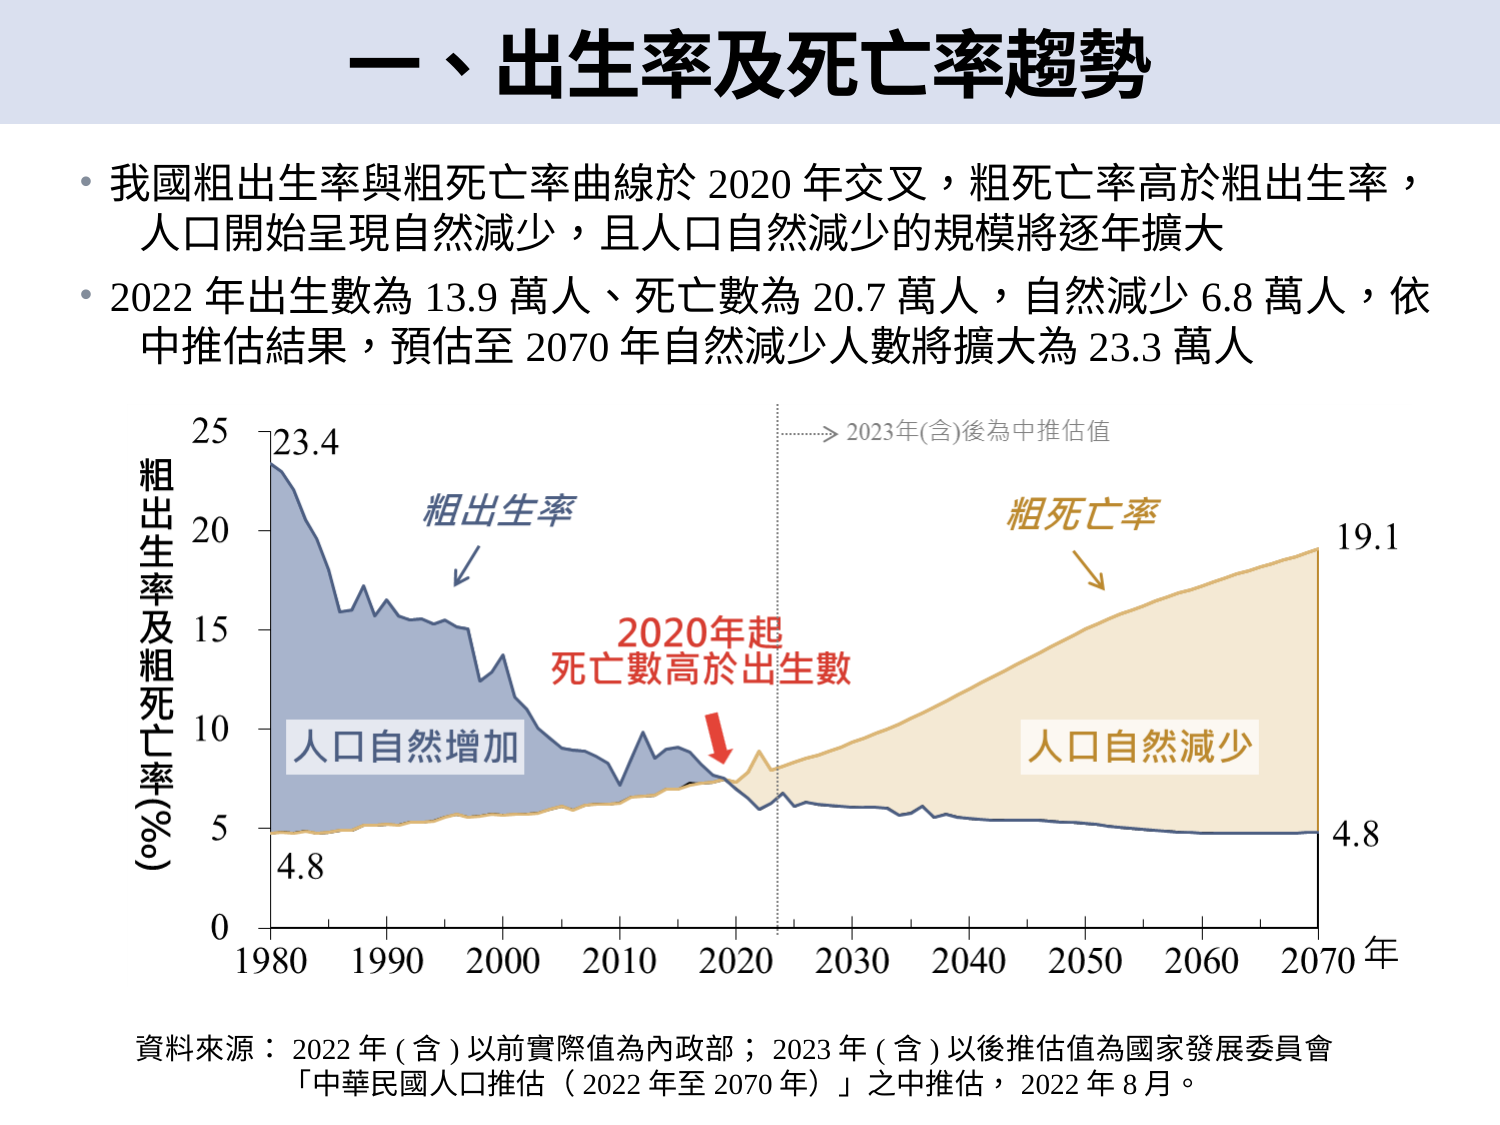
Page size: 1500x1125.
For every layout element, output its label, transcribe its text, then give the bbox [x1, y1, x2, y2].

list 我國粗出生率與粗死亡率曲線於2020年交叉，粗死亡率高於粗出生率，人口開始呈現自然減少，且人口自然減少的規模將逐年擴大 2022年出生數為13.9萬人、死亡數為20.7萬人，自然減少6.8萬人，依中推估結果，預估至2070年自然減少人數將擴大為23.3萬人 [64, 149, 1447, 379]
text_box 資料來源：2022年(含)以前實際值為內政部；2023年(含)以後推估值為國家發展委員會「中華民國人口推估（2022年至2070年）」之中推估，2022年8月。 [120, 1023, 1350, 1109]
title 一、出生率及死亡率趨勢 [0, 0, 1500, 125]
picture [126, 403, 1412, 987]
